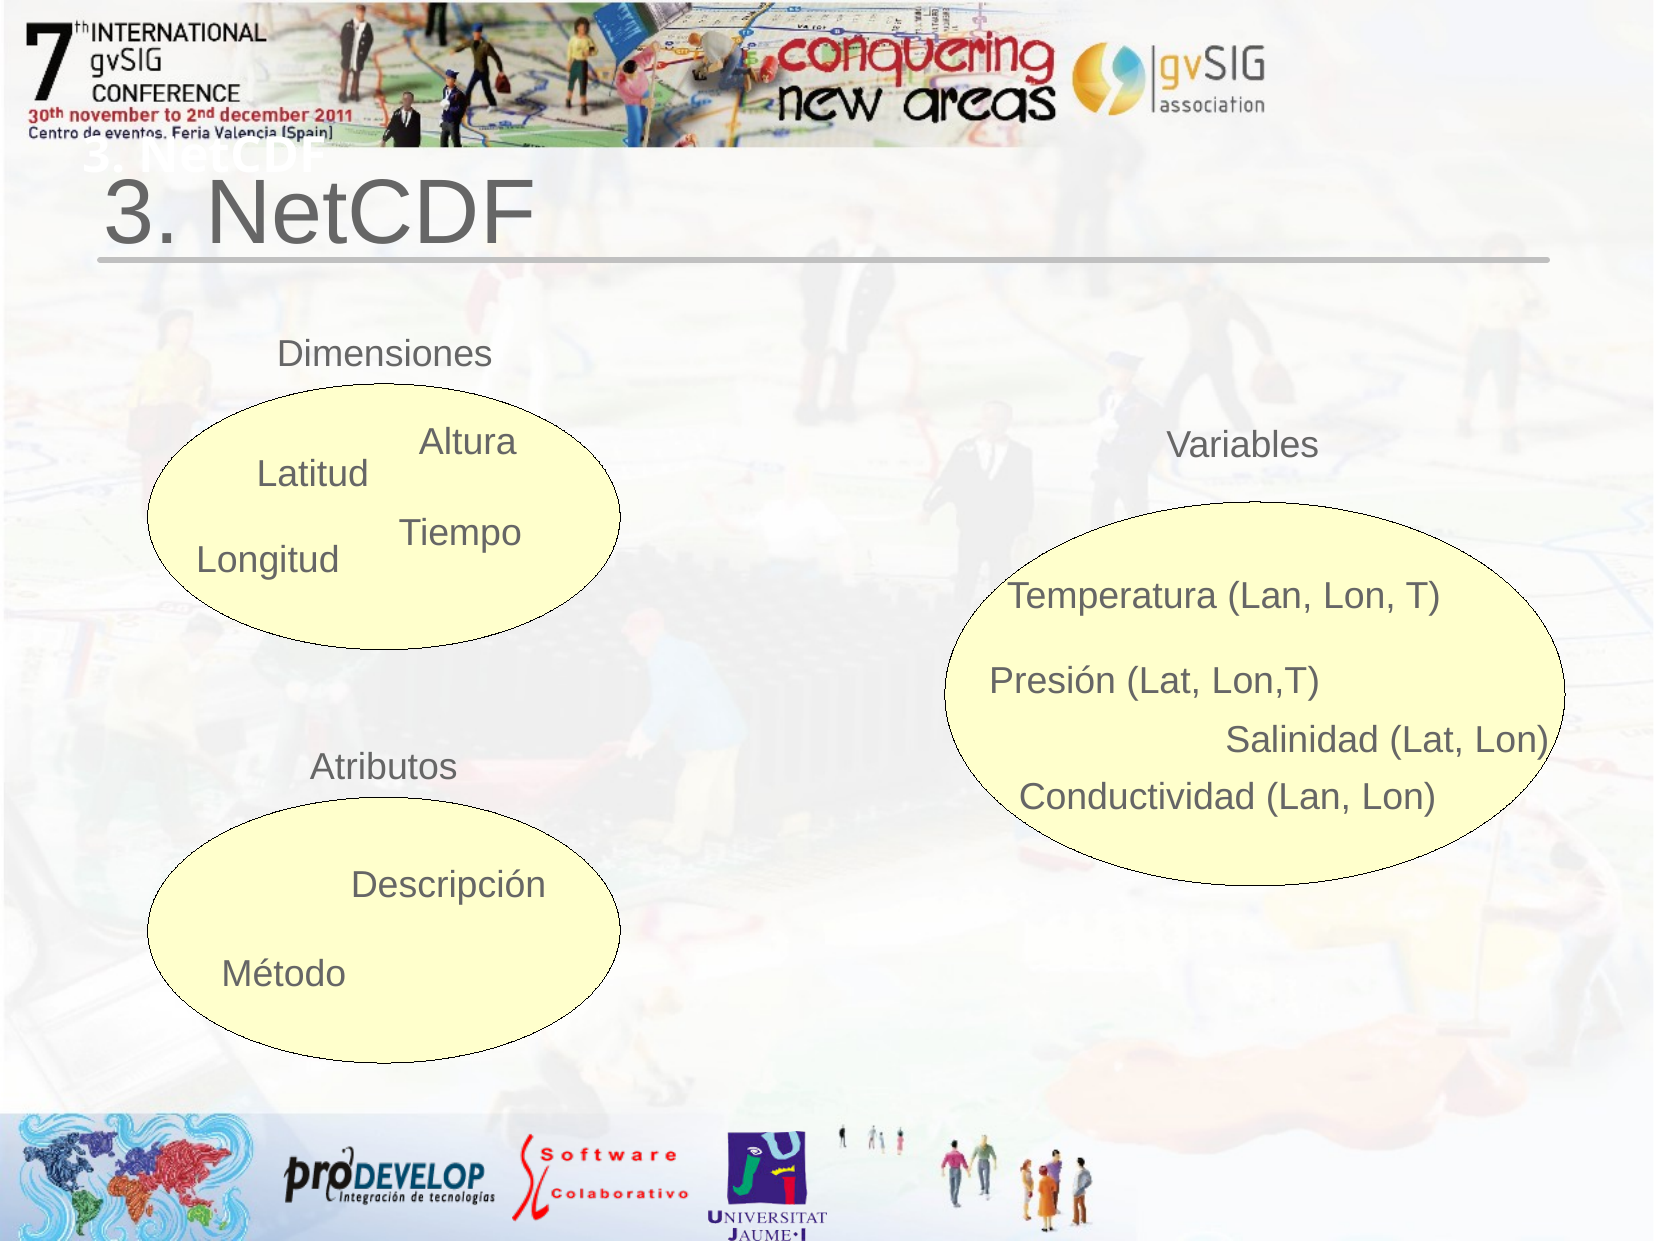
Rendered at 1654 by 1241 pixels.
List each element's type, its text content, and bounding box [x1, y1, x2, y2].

text_box Tiempo [383, 504, 537, 562]
text_box Presión (Lat, Lon,T) [974, 651, 1336, 709]
text_box Altura [404, 413, 532, 471]
text_box Descripción [336, 856, 562, 914]
text_box Conductividad (Lan, Lon) [1003, 767, 1452, 825]
picture [0, 0, 1654, 1241]
text_box Variables [1151, 415, 1335, 473]
text_box [147, 383, 621, 650]
text_box Salinidad (Lat, Lon) [1210, 710, 1565, 768]
text_box Dimensiones [262, 324, 508, 382]
text_box [147, 797, 621, 1064]
text_box Longitud [181, 531, 355, 589]
text_box Latitud [241, 445, 384, 544]
title 3. NetCDF [82, 49, 1571, 257]
subtitle [88, 295, 1577, 1114]
text_box Temperatura (Lan, Lon, T) [992, 566, 1457, 624]
text_box 3. NetCDF [88, 153, 552, 272]
text_box Método [206, 944, 362, 1002]
text_box Atributos [295, 738, 473, 796]
